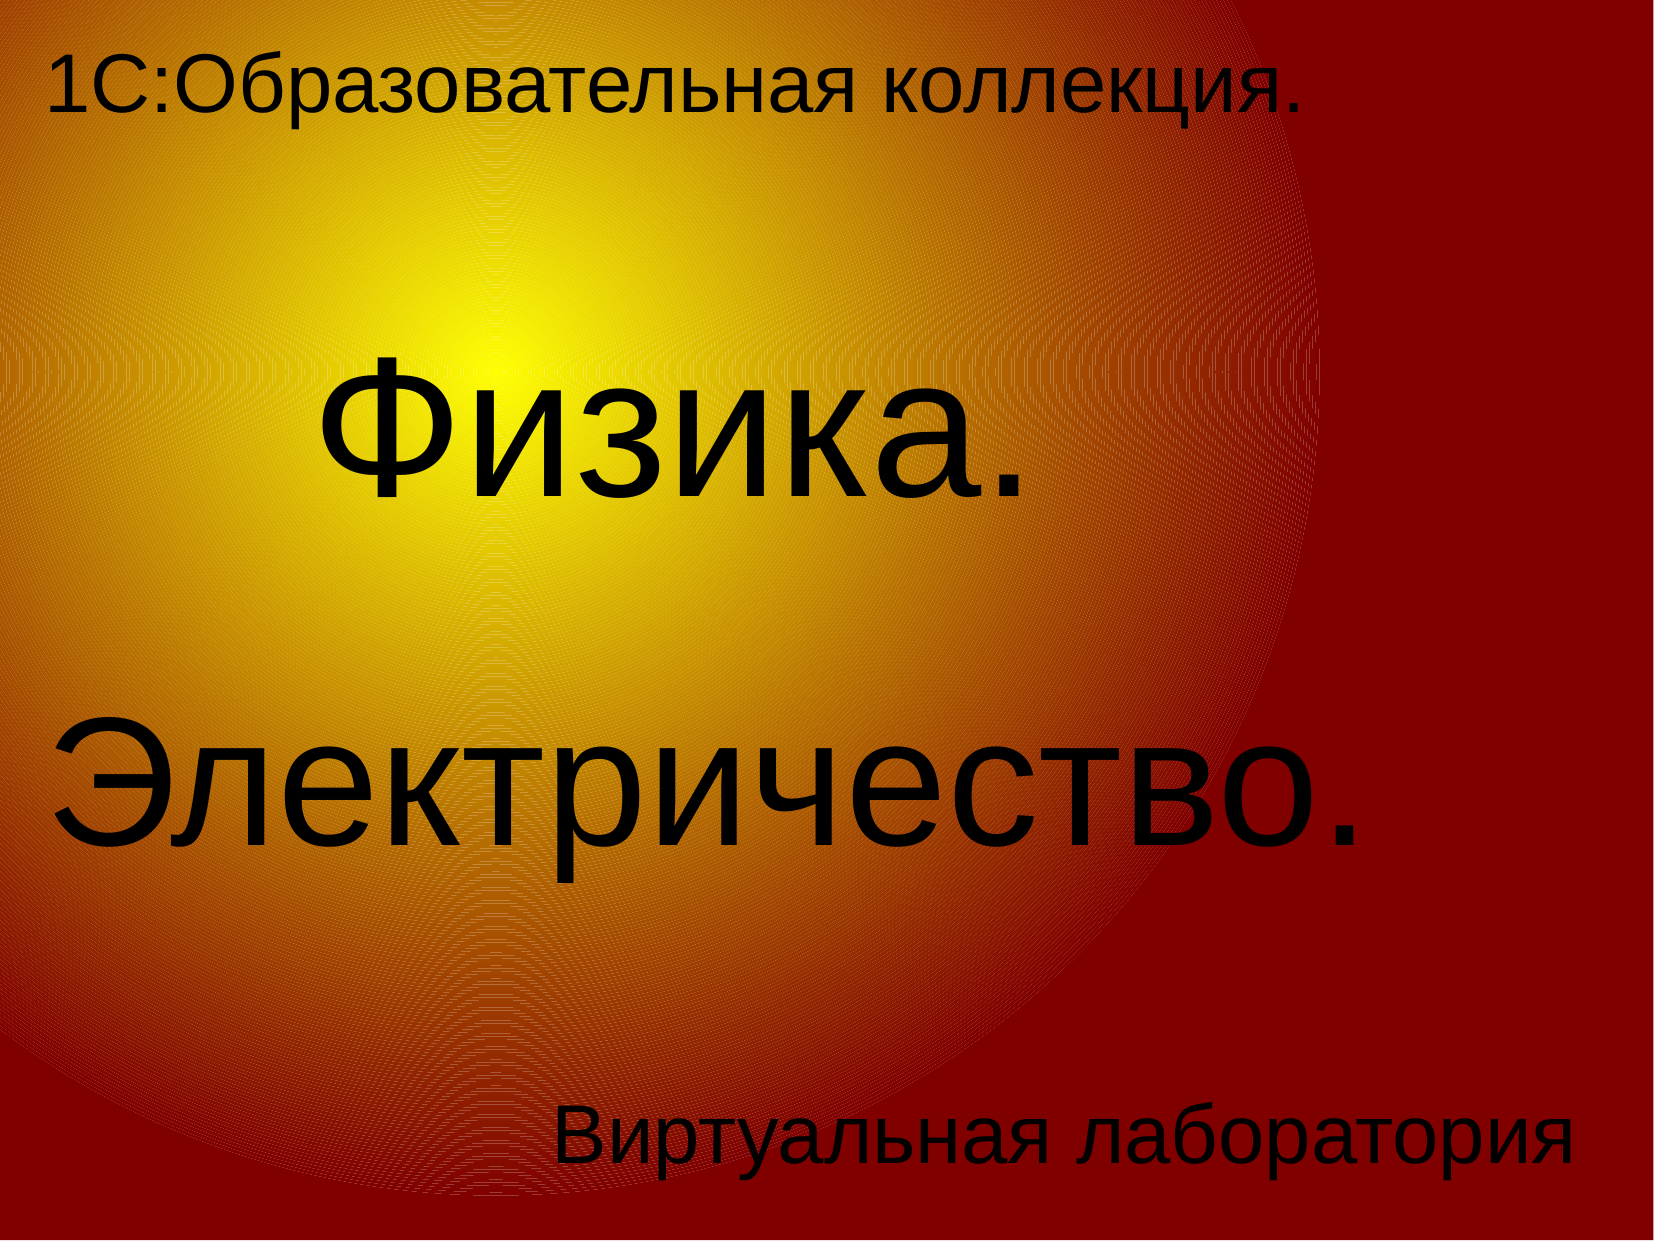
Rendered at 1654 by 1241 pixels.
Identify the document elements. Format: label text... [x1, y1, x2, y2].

text_box 1С:Образовательная коллекция. Физика. Электричество. Виртуальная лаборатория [29, 29, 1592, 1190]
